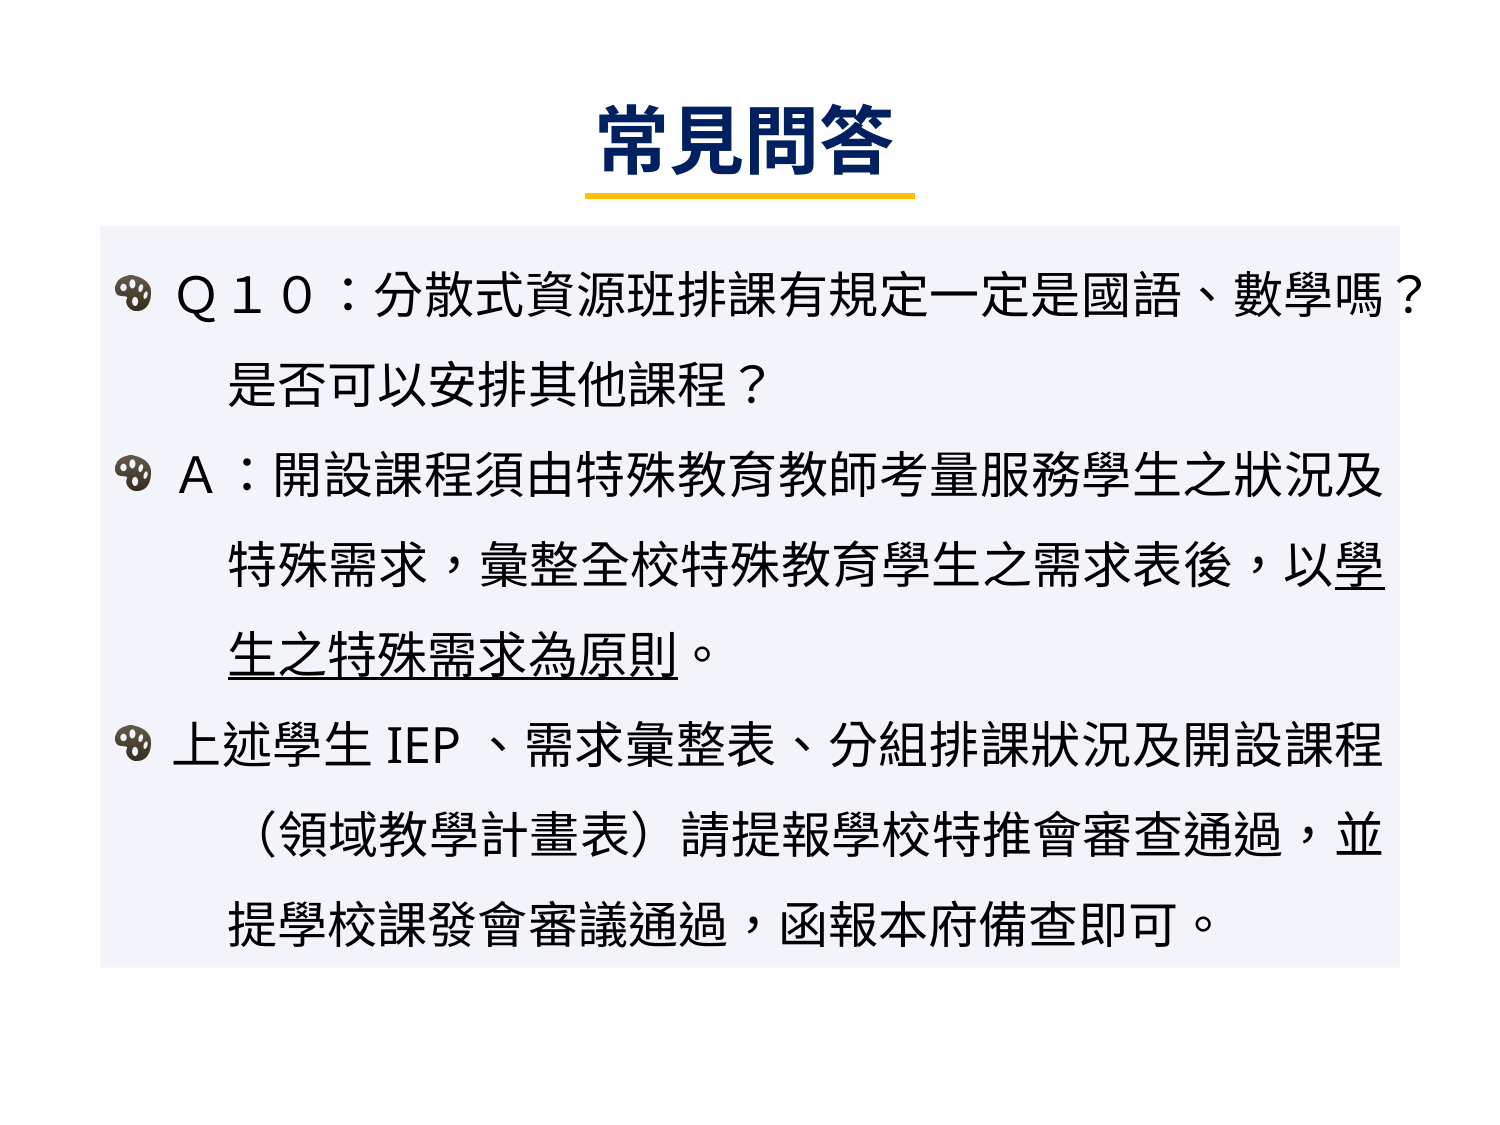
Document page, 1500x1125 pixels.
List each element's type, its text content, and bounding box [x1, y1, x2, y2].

title 常見問答 [41, 45, 1447, 233]
text_box Ｑ１０：分散式資源班排課有規定一定是國語、數學嗎？是否可以安排其他課程？ Ａ：開設課程須由特殊教育教師考量服務學生之狀況及特殊需求，彙整全校特殊教育學生之需求表後，以學生之特殊需求為原則。 上述學生IEP、需求彙整表、分組排課狀況及開設課程（領域教學計畫表）請提報學校特推會審查通過，並提學校課發會審議通過，函報本府備查即可。 [100, 225, 1400, 968]
